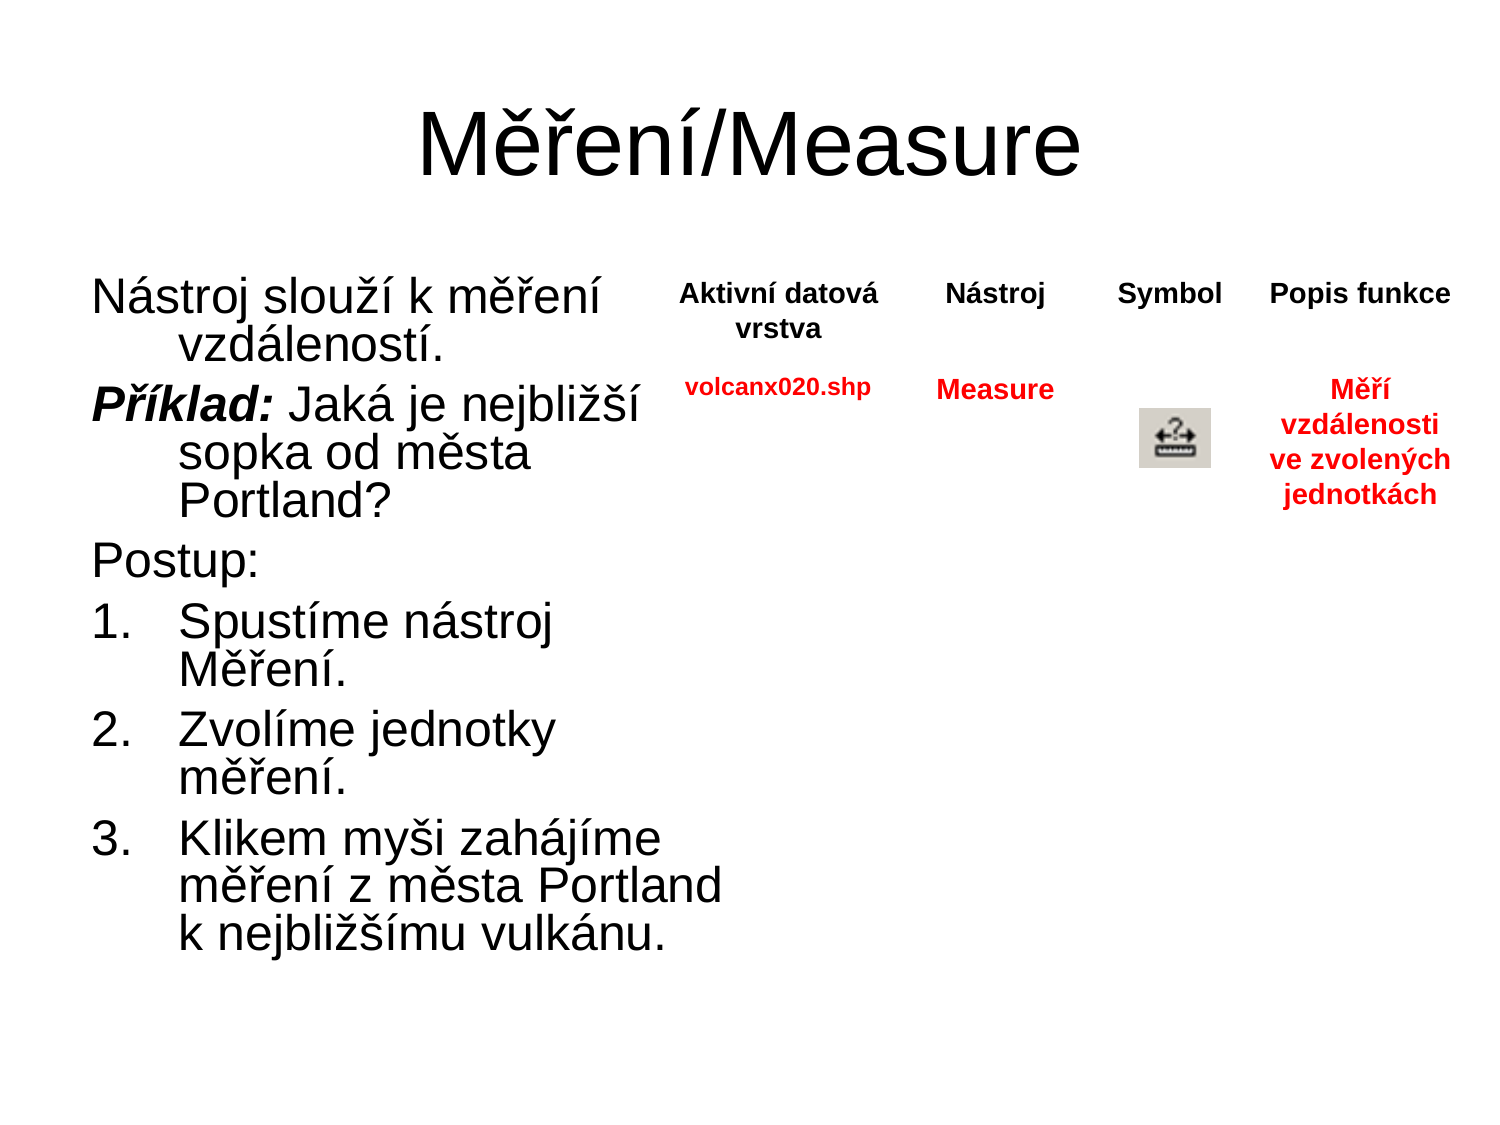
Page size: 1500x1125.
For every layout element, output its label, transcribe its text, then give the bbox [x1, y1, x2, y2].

table_cell Měří vzdálenosti ve zvolených jednotkách [1250, 363, 1471, 518]
table_cell Measure [902, 363, 1090, 518]
table_cell [1090, 363, 1250, 518]
picture [1139, 408, 1211, 468]
table_cell volcanx020.shp [655, 363, 902, 518]
list Nástroj slouží k měření vzdáleností. Příklad: Jaká je nejbližší sopka od města Portland? Postup: Spustíme nástroj Měření. Zvolíme jednotky měření. Klikem myši zahájíme měření z města Portland k nejbližšímu vulkánu. [76, 267, 740, 1097]
title Měření/Measure [75, 45, 1426, 233]
table_header Popis funkce [1250, 267, 1471, 363]
table_header Aktivní datová vrstva [655, 267, 902, 363]
table_header Nástroj [902, 267, 1090, 363]
table_header Symbol [1090, 267, 1250, 363]
